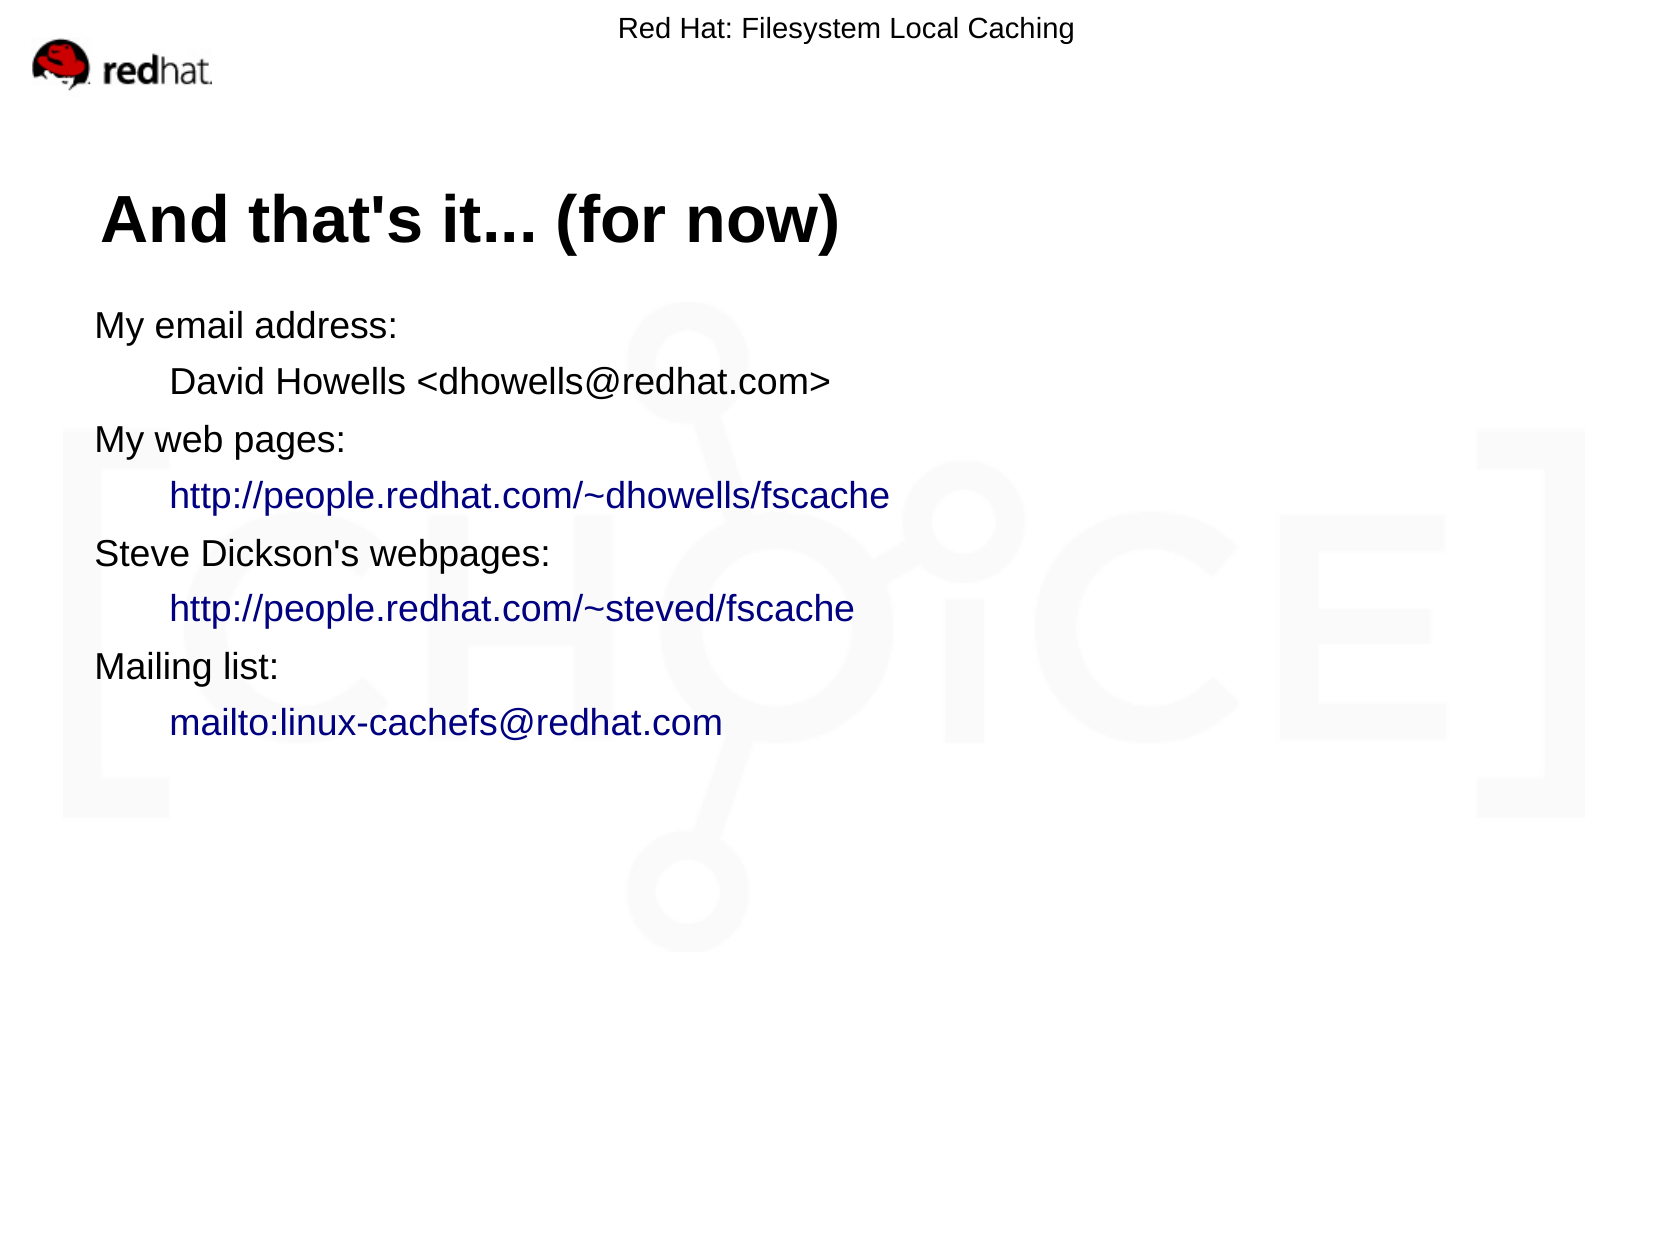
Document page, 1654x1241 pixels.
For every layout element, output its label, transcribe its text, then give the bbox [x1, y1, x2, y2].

title And that's it... (for now) [100, 164, 1506, 275]
list My email address: David Howells <dhowells@redhat.com> My web pages: http://people.redhat.com/~dhowells/fscache Steve Dickson's webpages: http://people.redhat.com/~steved/fscache Mailing list: mailto:linux-cachefs@redhat.com [94, 304, 1500, 1174]
picture [31, 37, 212, 98]
picture [63, 302, 1585, 952]
